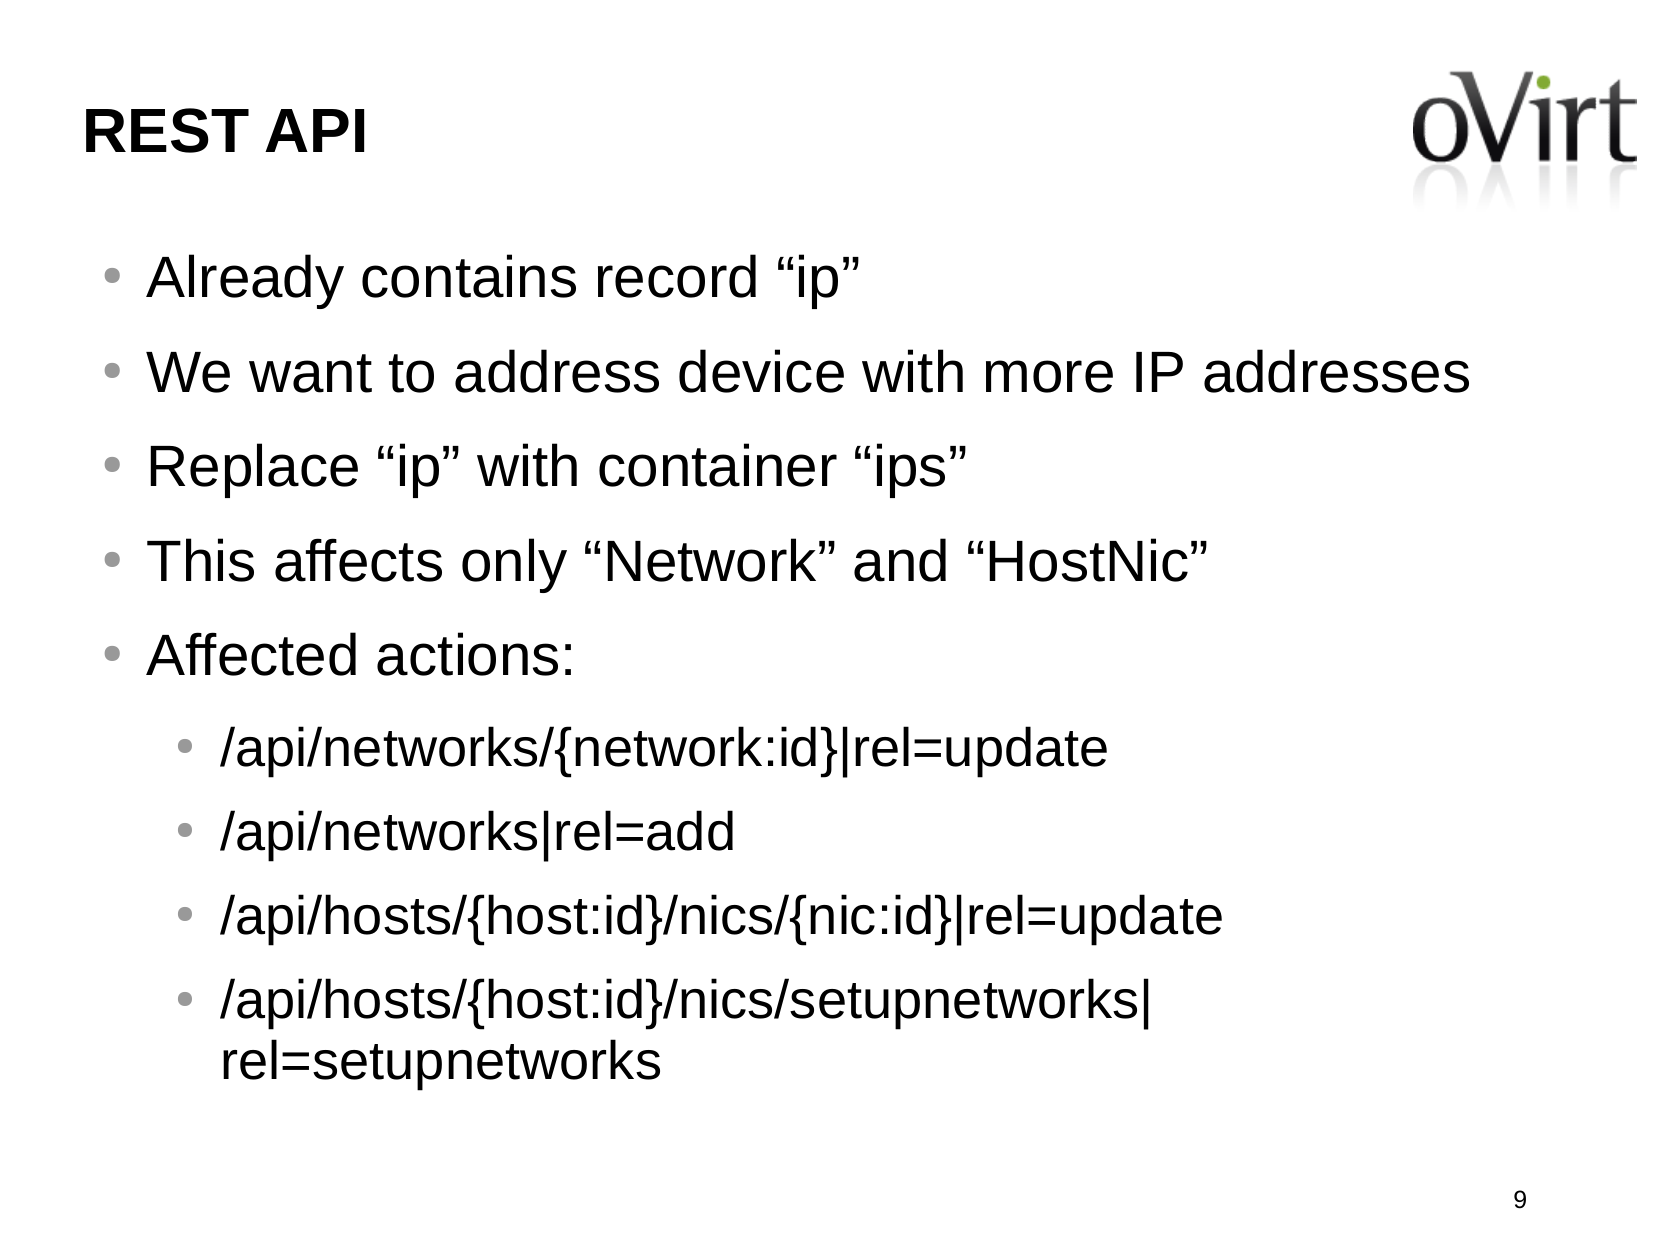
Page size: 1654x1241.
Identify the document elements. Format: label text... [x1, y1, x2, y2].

title REST API [82, 37, 1303, 226]
picture [1413, 63, 1637, 212]
list Already contains record “ip” We want to address device with more IP addresses Replace “ip” with container “ips” This affects only “Network” and “HostNic” Affected actions: /api/networks/{network:id}|rel=update /api/networks|rel=add /api/hosts/{host:id}/nics/{nic:id}|rel=update /api/hosts/{host:id}/nics/setupnetworks|rel=setupnetworks [86, 244, 1576, 1092]
